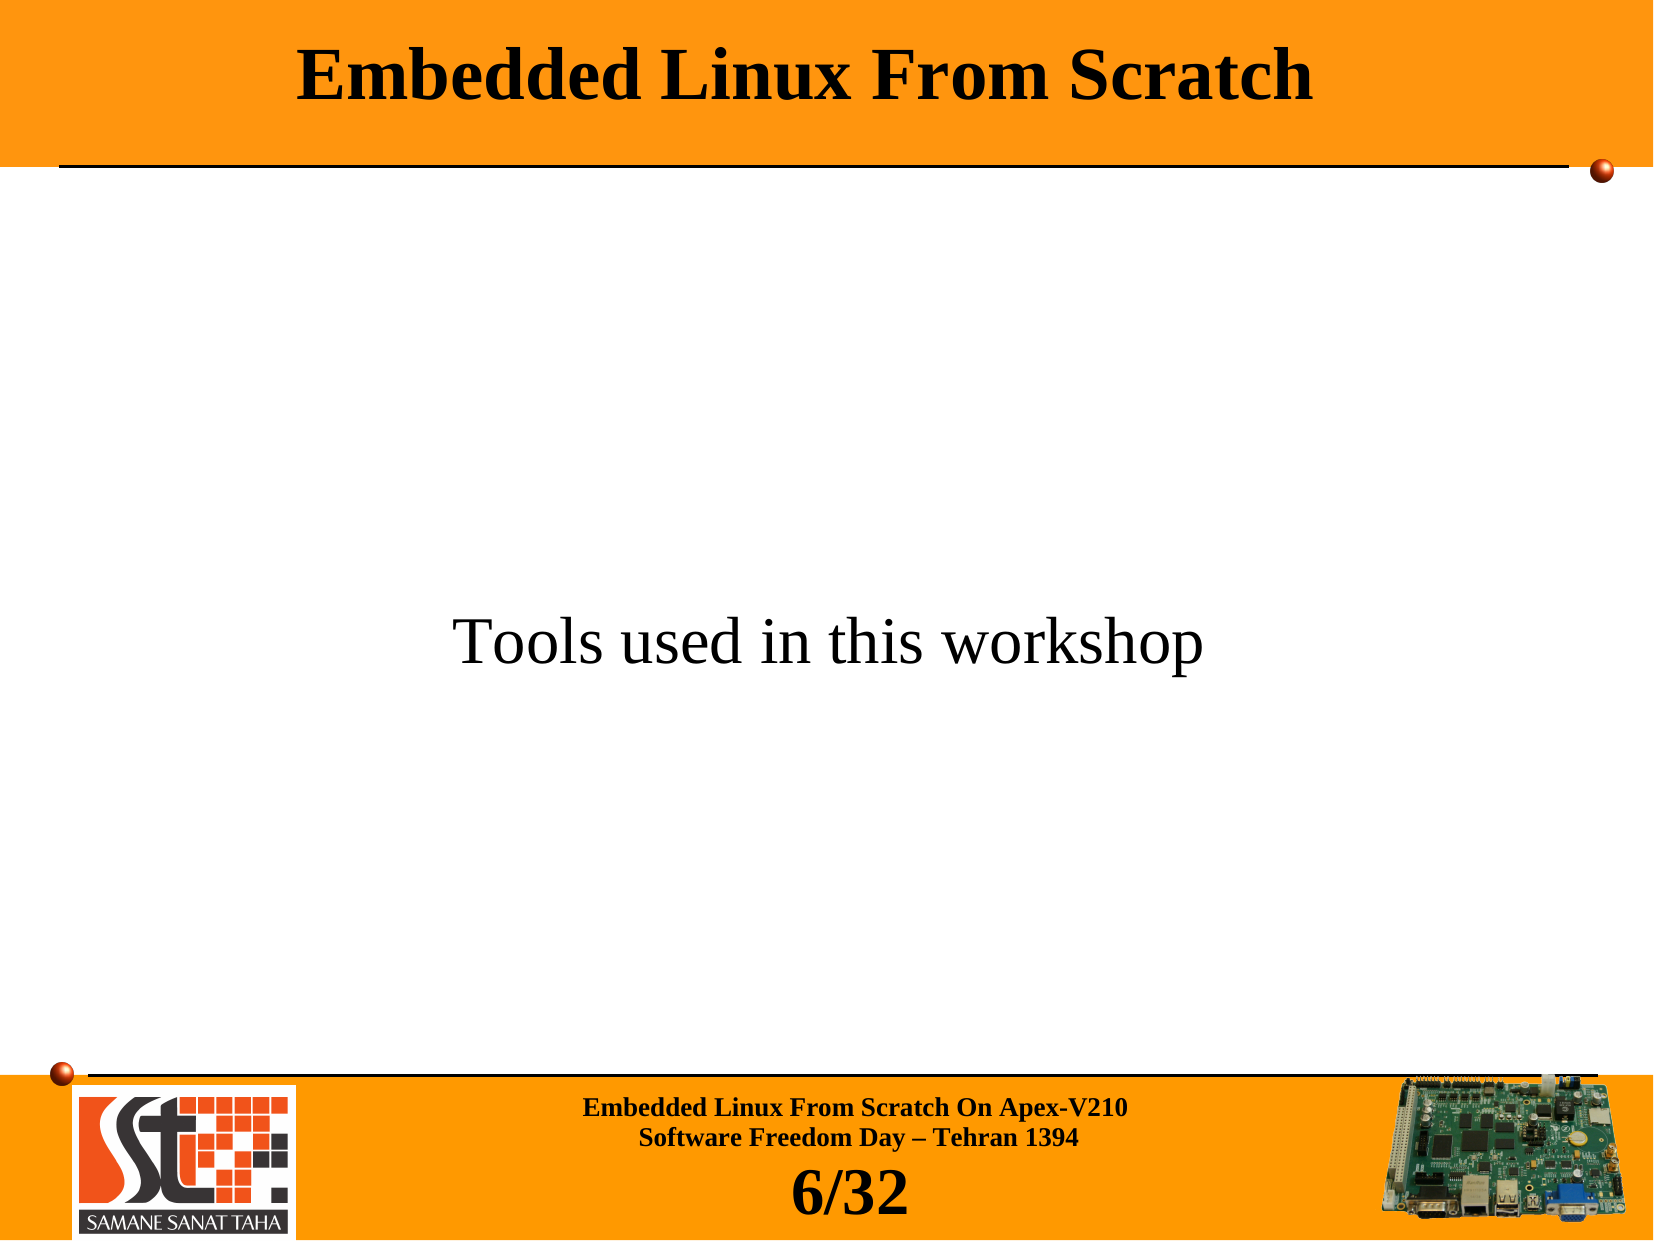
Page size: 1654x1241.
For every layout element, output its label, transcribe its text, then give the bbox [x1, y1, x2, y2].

picture [1371, 1074, 1626, 1236]
picture [72, 1085, 296, 1241]
subtitle Tools used in this workshop [105, 216, 1518, 1066]
title Embedded Linux From Scratch [60, 18, 1551, 132]
